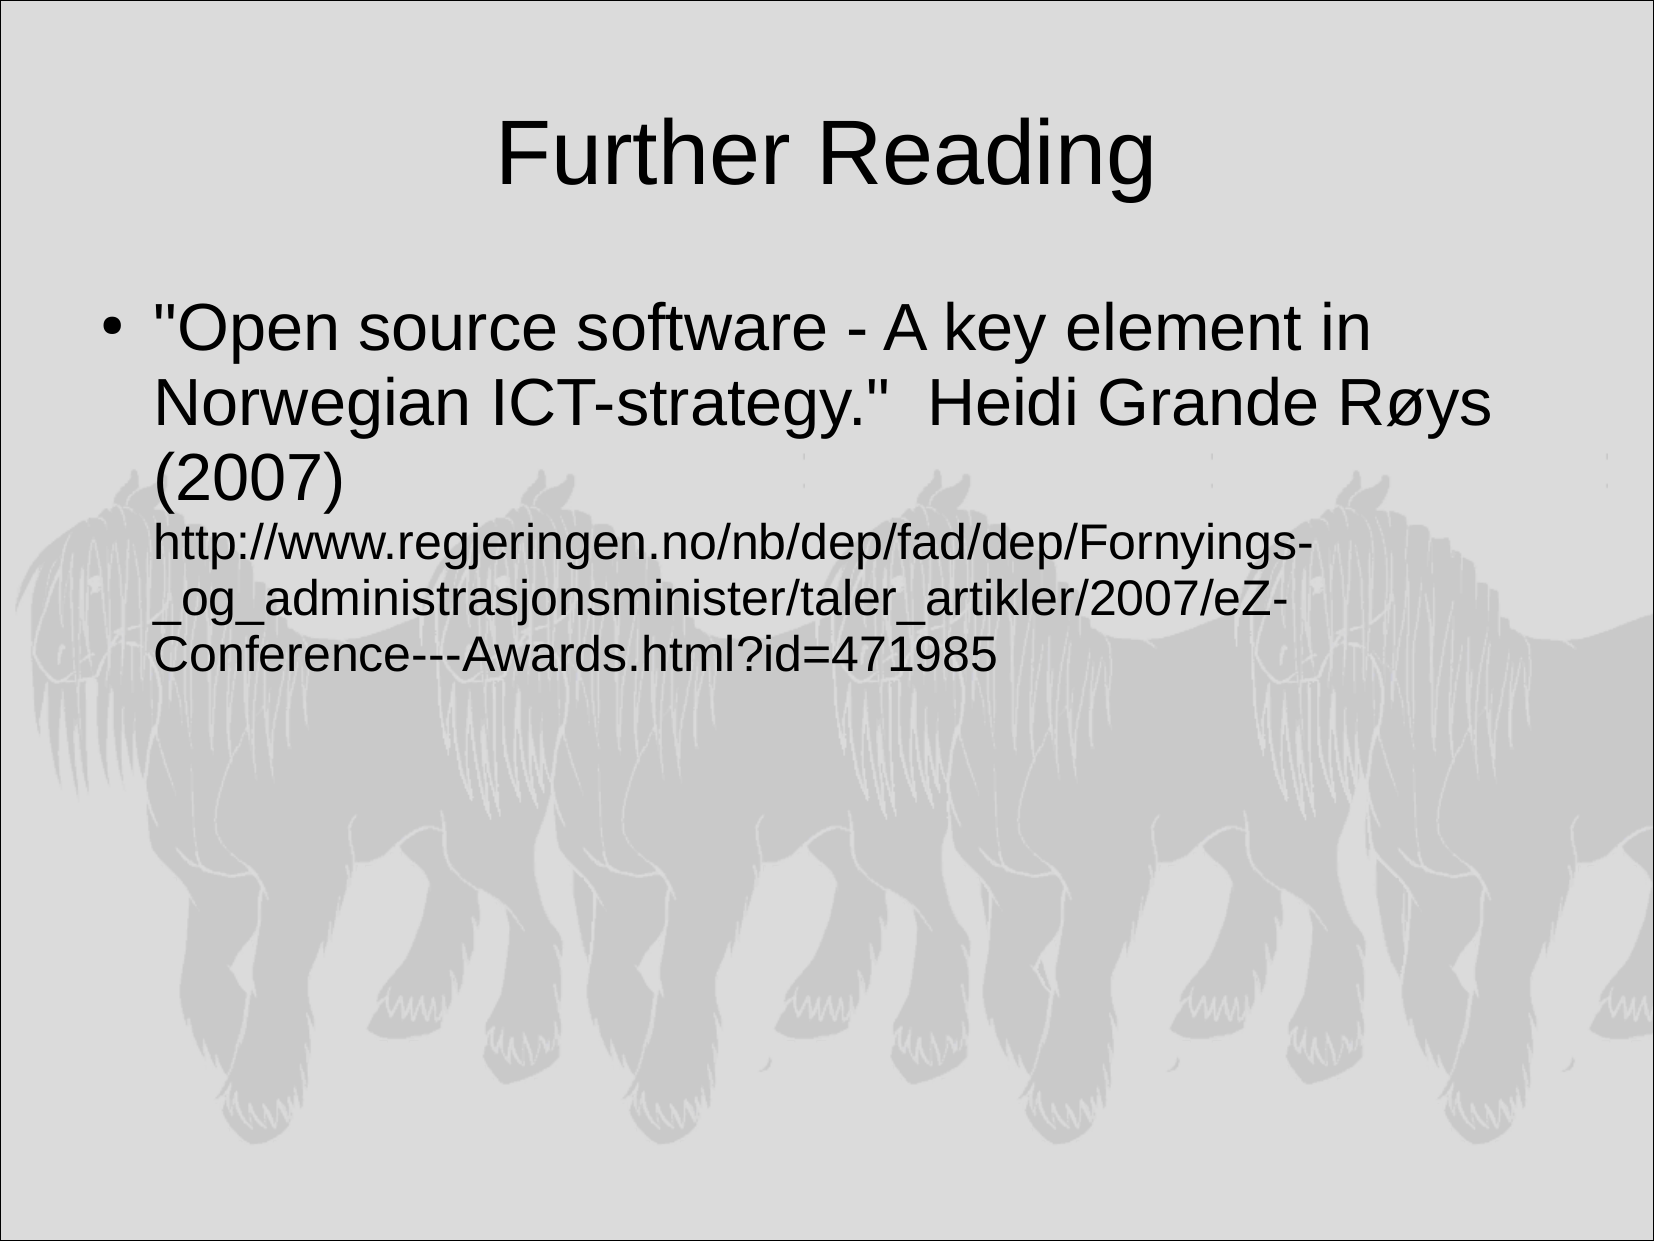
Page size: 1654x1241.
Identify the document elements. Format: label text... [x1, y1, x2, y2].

list "Open source software - A key element in Norwegian ICT-strategy." Heidi Grande Røys (2007) http://www.regjeringen.no/nb/dep/fad/dep/Fornyings-_og_administrasjonsminister/taler_artikler/2007/eZ-Conference---Awards.html?id=471985 [82, 290, 1571, 1109]
title Further Reading [82, 49, 1571, 257]
